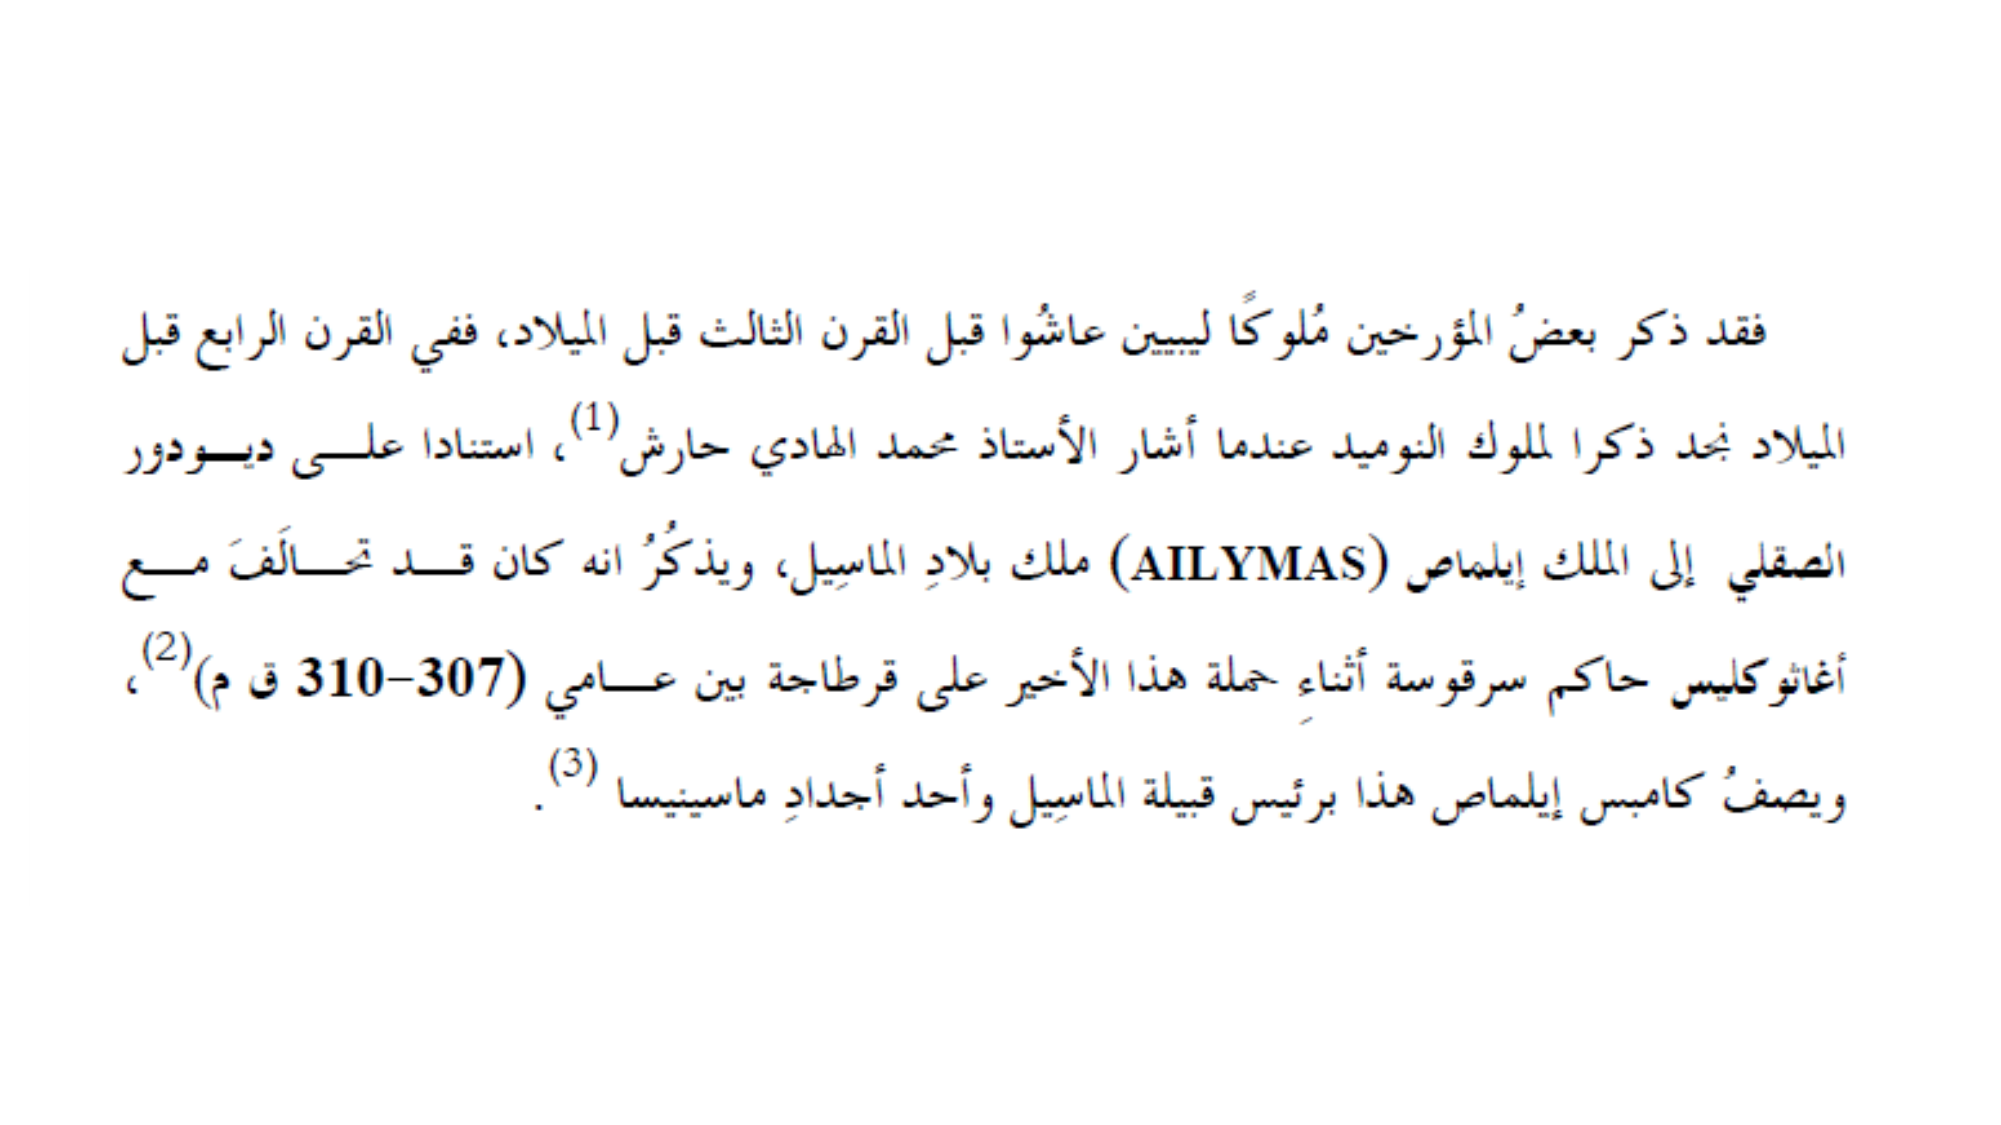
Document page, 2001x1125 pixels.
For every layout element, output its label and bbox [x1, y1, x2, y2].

picture [28, 268, 1881, 906]
